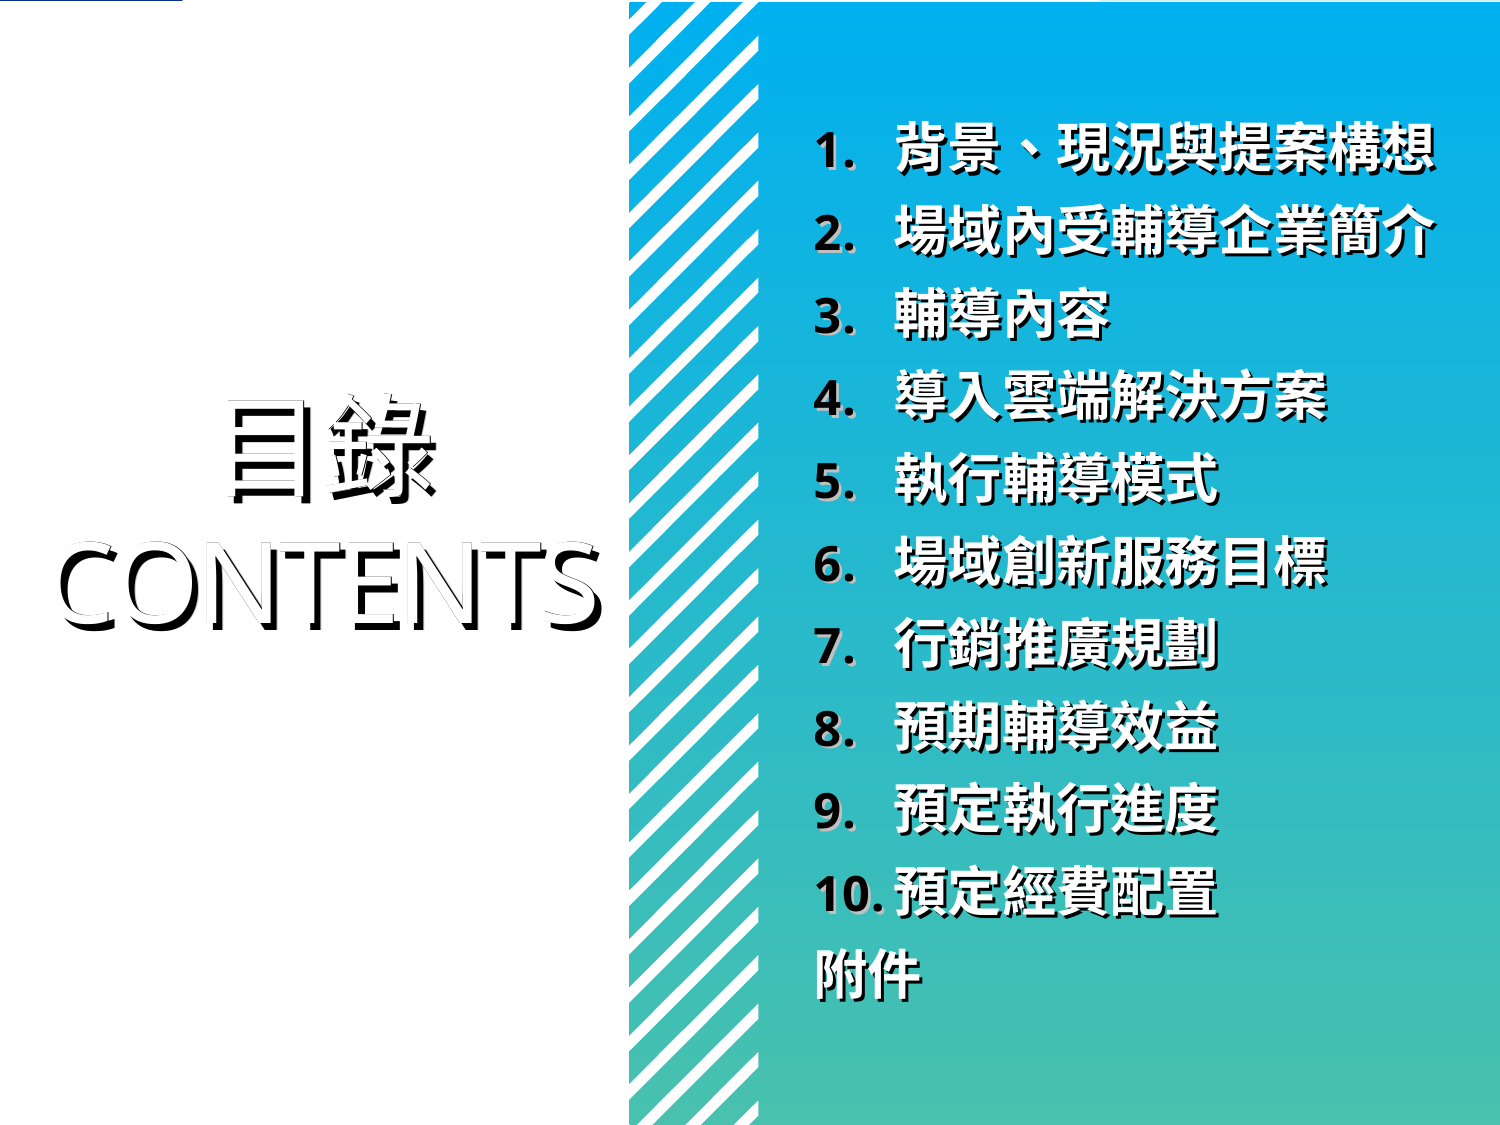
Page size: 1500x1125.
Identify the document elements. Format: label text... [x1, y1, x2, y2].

list 背景、現況與提案構想 場域內受輔導企業簡介 輔導內容 導入雲端解決方案 執行輔導模式 場域創新服務目標 行銷推廣規劃 預期輔導效益 預定執行進度 預定經費配置 附件 [798, 95, 1500, 1030]
